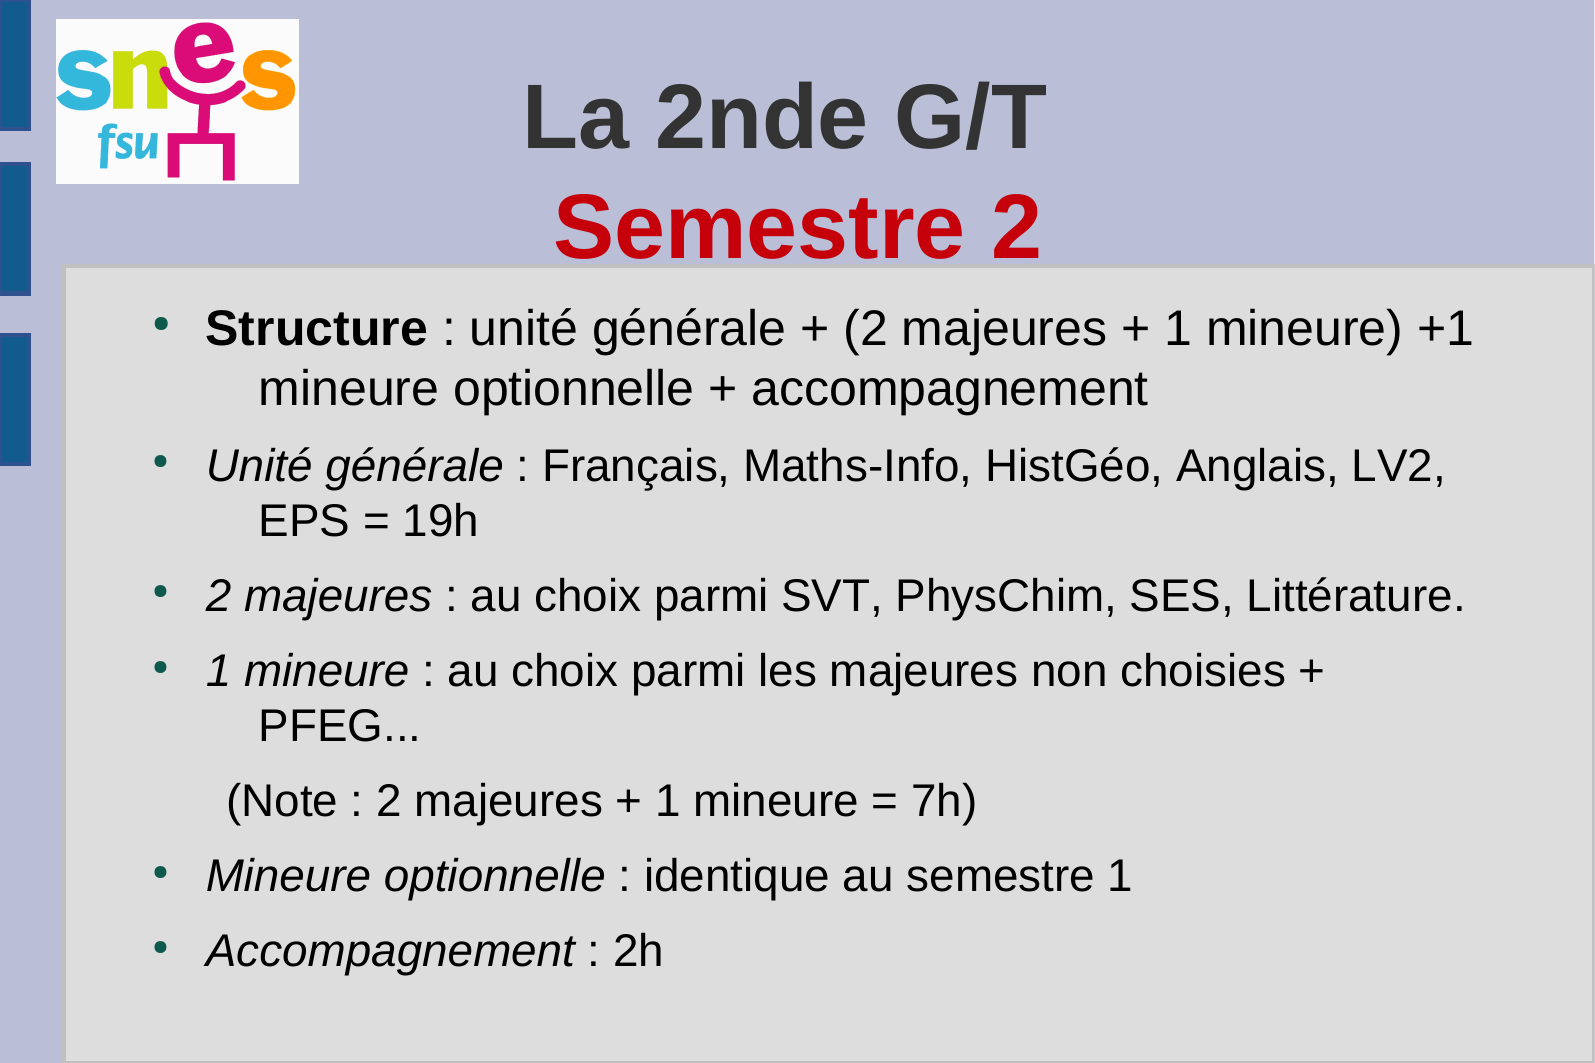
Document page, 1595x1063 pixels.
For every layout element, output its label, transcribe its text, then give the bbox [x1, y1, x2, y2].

picture [56, 19, 299, 184]
list Structure : unité générale + (2 majeures + 1 mineure) +1 mineure optionnelle + accompagnement Unité générale : Français, Maths-Info, HistGéo, Anglais, LV2, EPS = 19h 2 majeures : au choix parmi SVT, PhysChim, SES, Littérature. 1 mineure : au choix parmi les majeures non choisies + PFEG... (Note : 2 majeures + 1 mineure = 7h) Mineure optionnelle : identique au semestre 1 Accompagnement : 2h [117, 295, 1479, 988]
title La 2nde G/T Semestre 2 [117, 56, 1479, 277]
